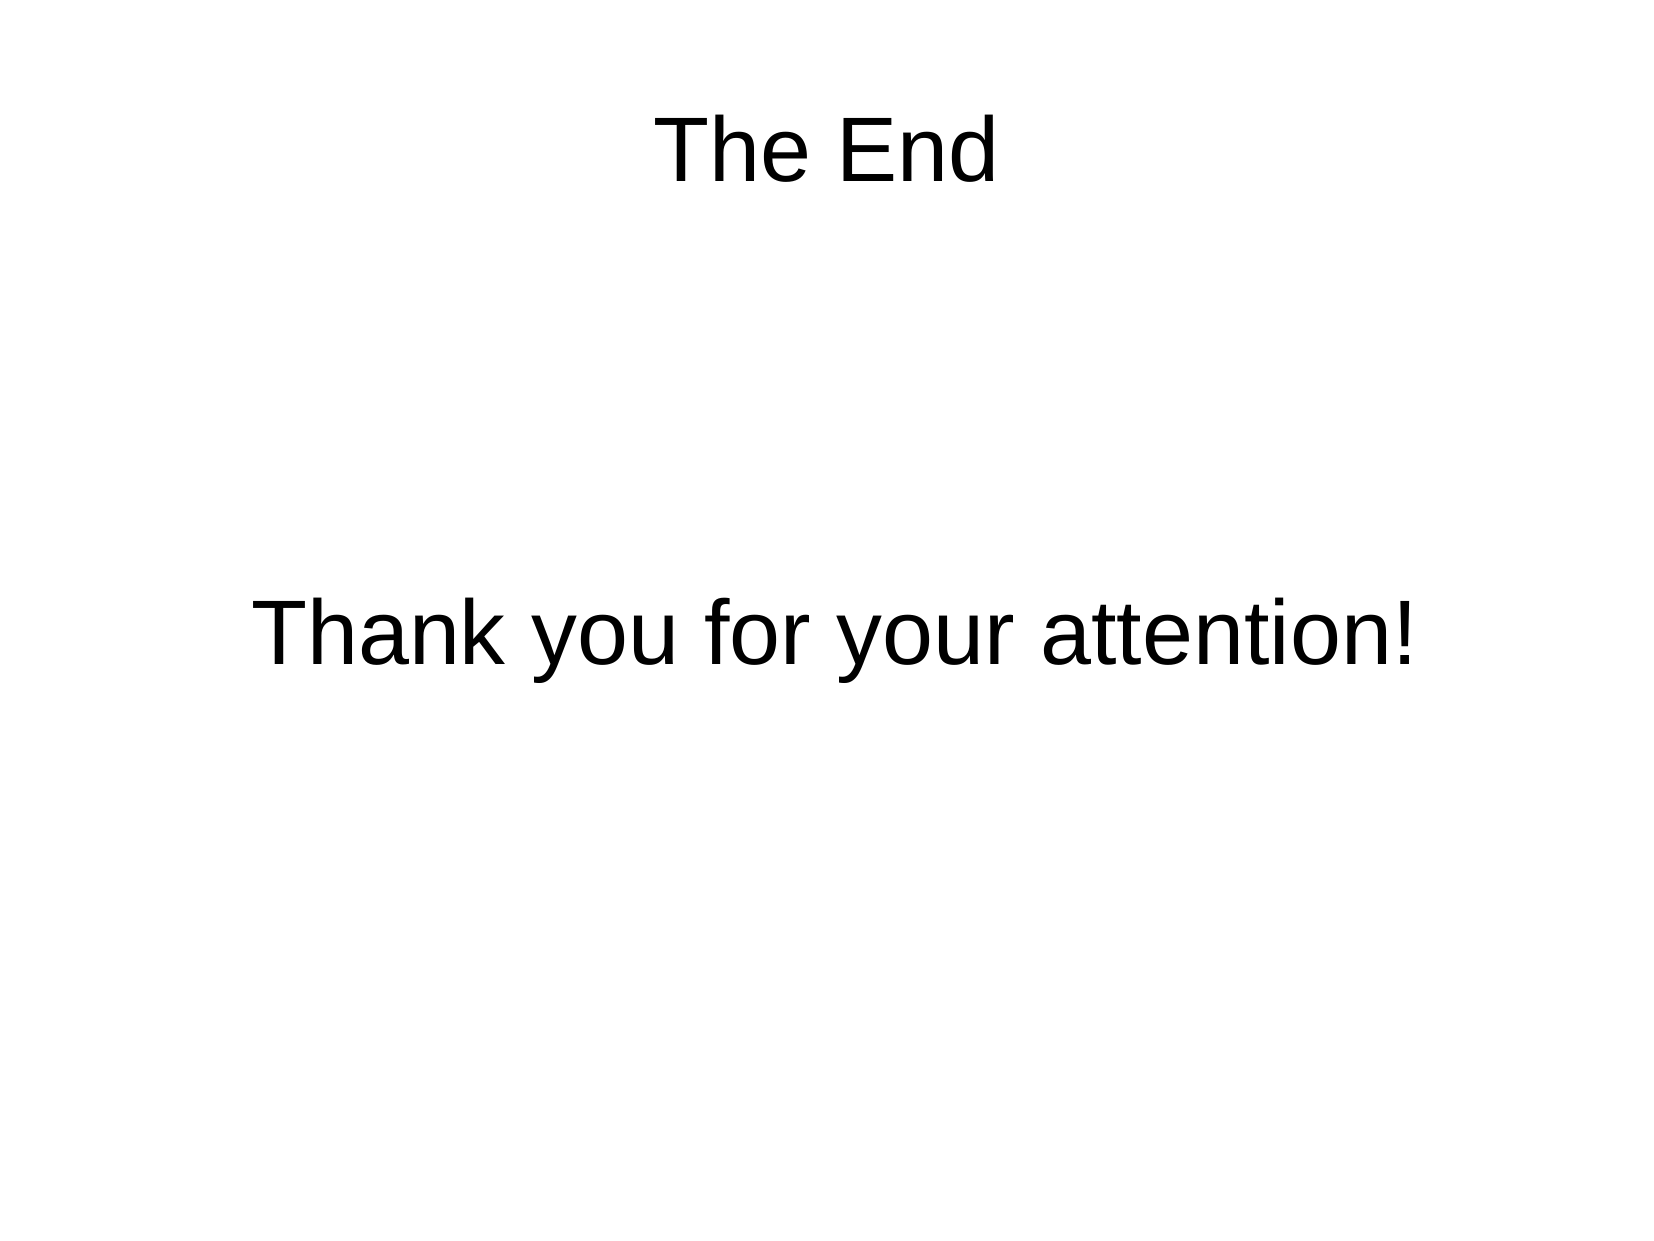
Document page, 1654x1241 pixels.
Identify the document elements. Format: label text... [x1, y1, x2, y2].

list Thank you for your attention! [82, 561, 1571, 1108]
title The End [82, 49, 1571, 257]
